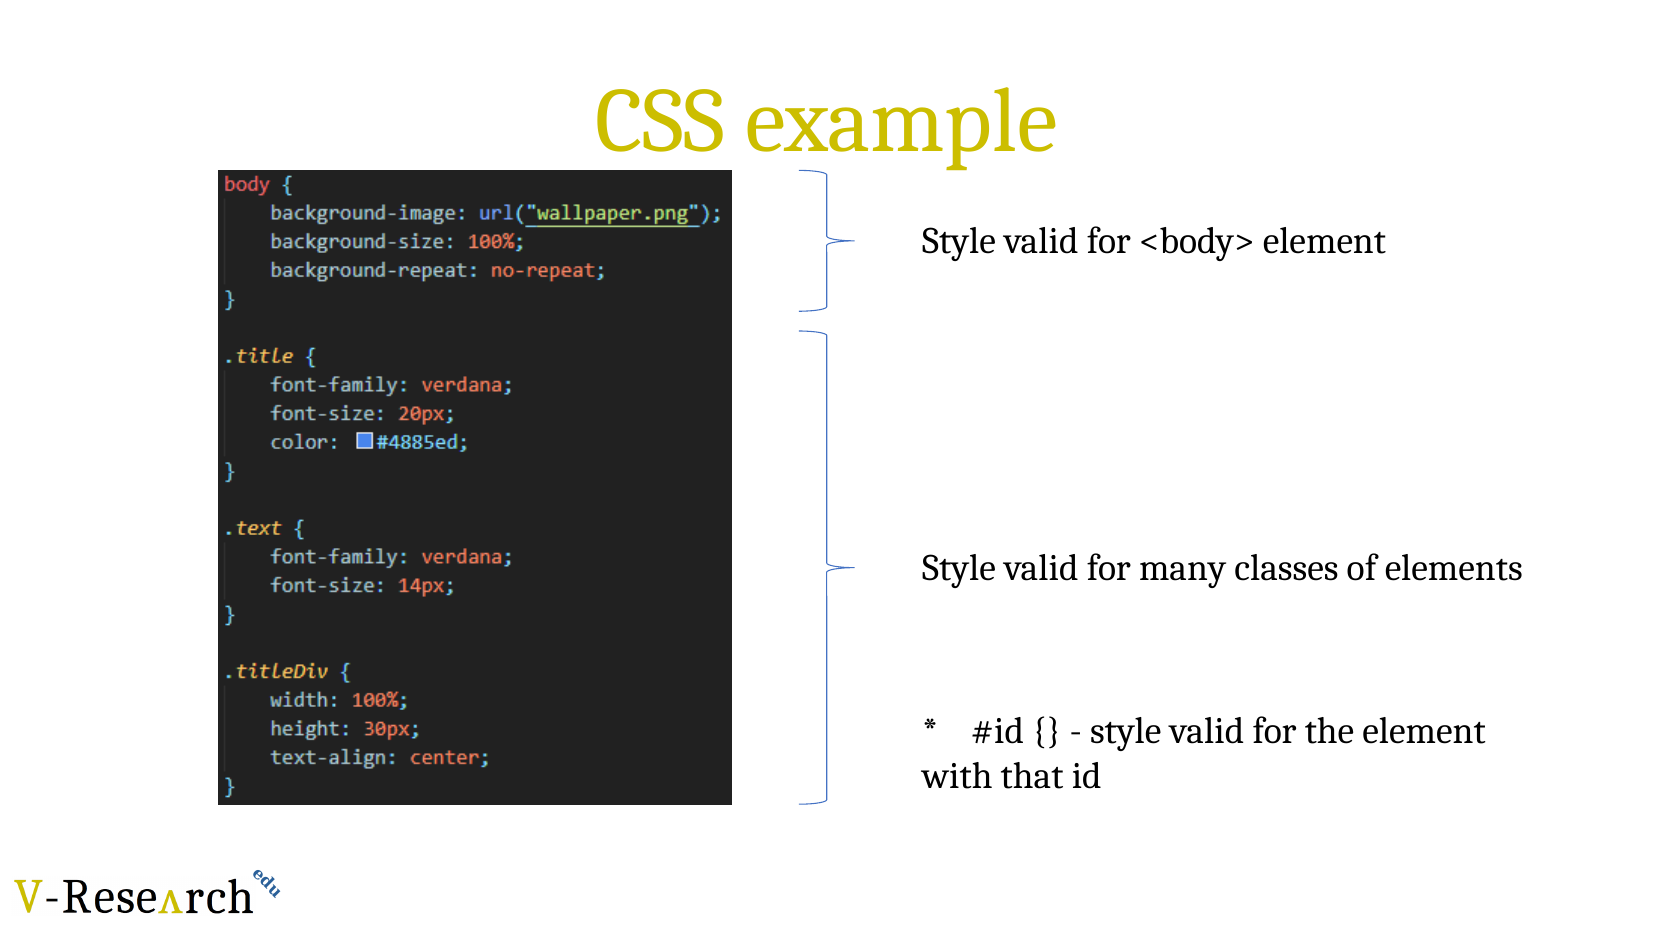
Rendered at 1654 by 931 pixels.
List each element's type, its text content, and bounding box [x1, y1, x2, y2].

text_box Style valid for many classes of elements [922, 543, 1534, 593]
title CSS example [82, 37, 1571, 193]
list Style valid for <body> element [922, 216, 1436, 266]
text_box edu [222, 847, 333, 931]
picture [11, 876, 255, 916]
text_box * #id {} - style valid for the element with that id [922, 706, 1534, 805]
picture [218, 170, 732, 805]
